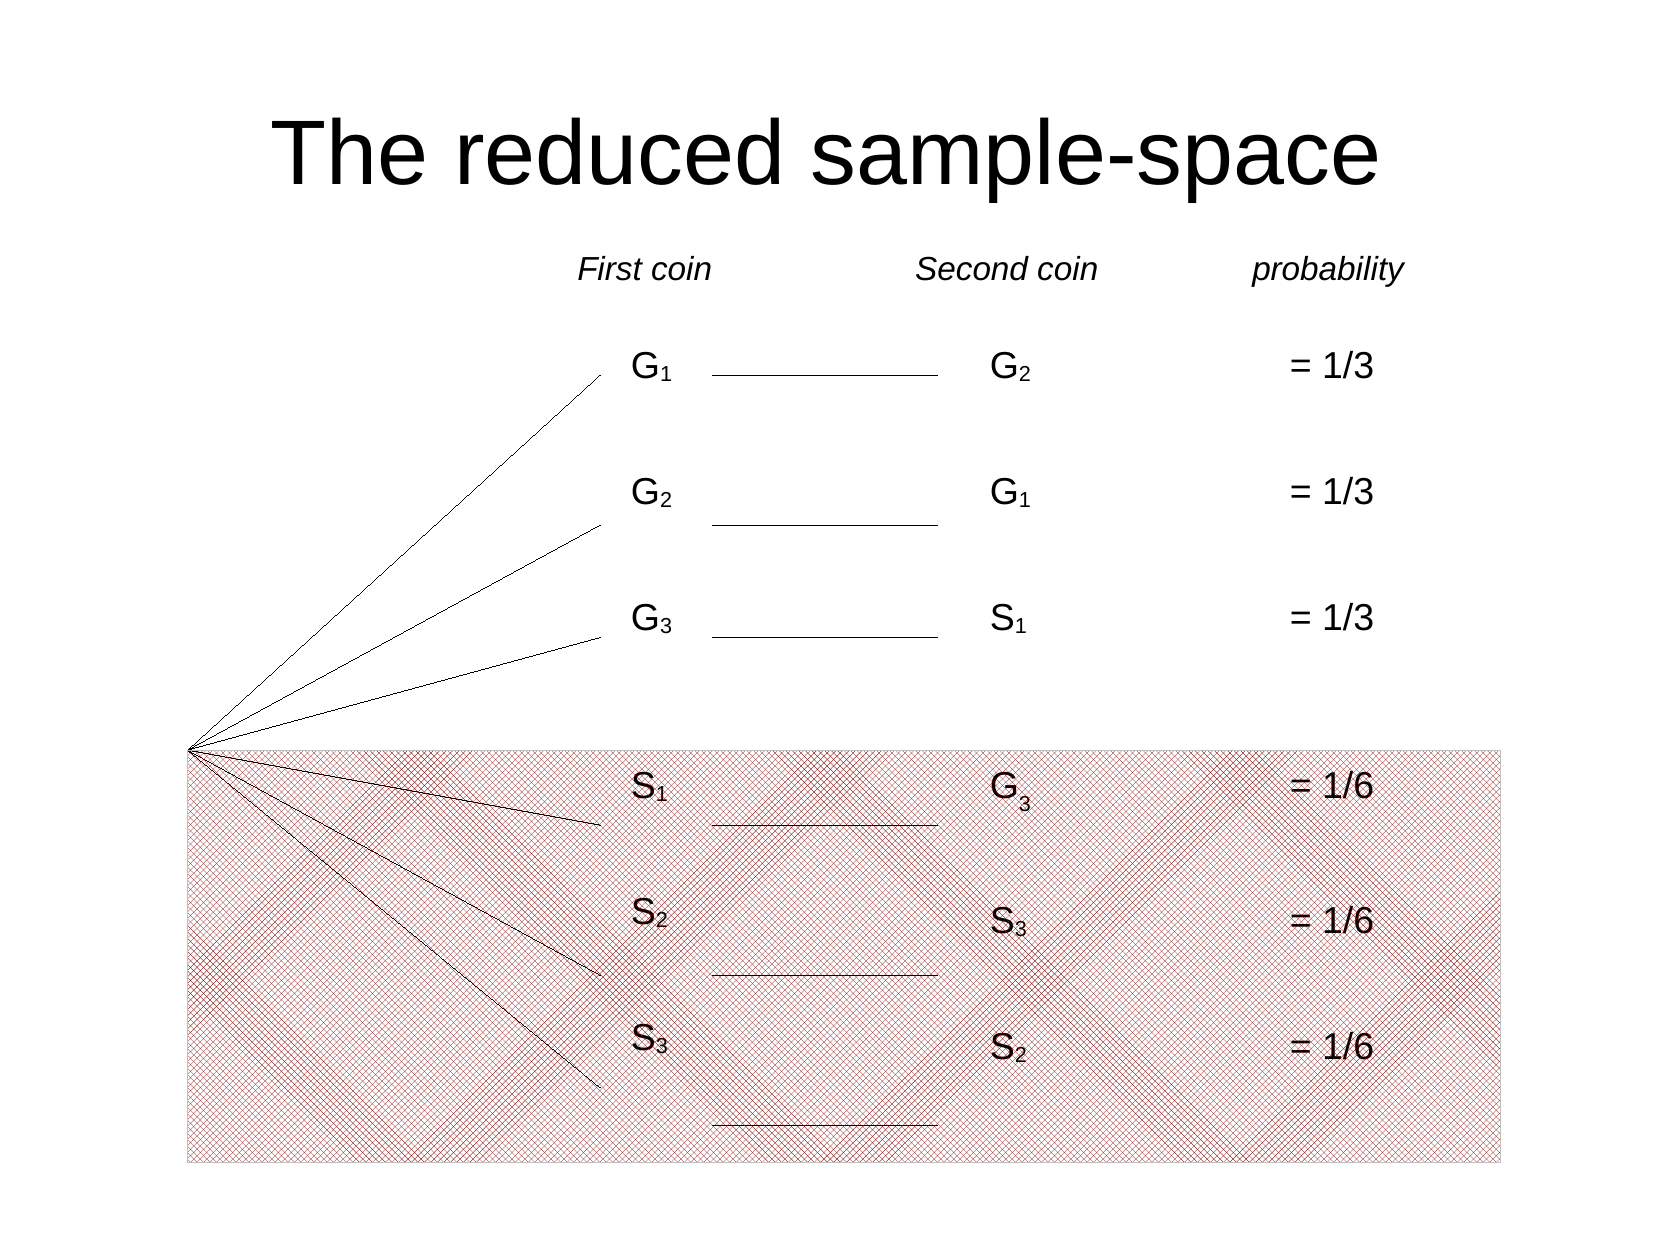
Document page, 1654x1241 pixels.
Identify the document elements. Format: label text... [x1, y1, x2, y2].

title The reduced sample-space [82, 49, 1571, 257]
text_box G1 G2 G3 S1 S2 S3 [616, 337, 687, 750]
text_box G2 = 1/3 G1 = 1/3 S1 = 1/3 G3 = 1/6 S3 = 1/6 S2 = 1/6 [975, 337, 1455, 750]
text_box [187, 750, 1501, 1163]
text_box First coin Second coin probability [562, 243, 1420, 296]
